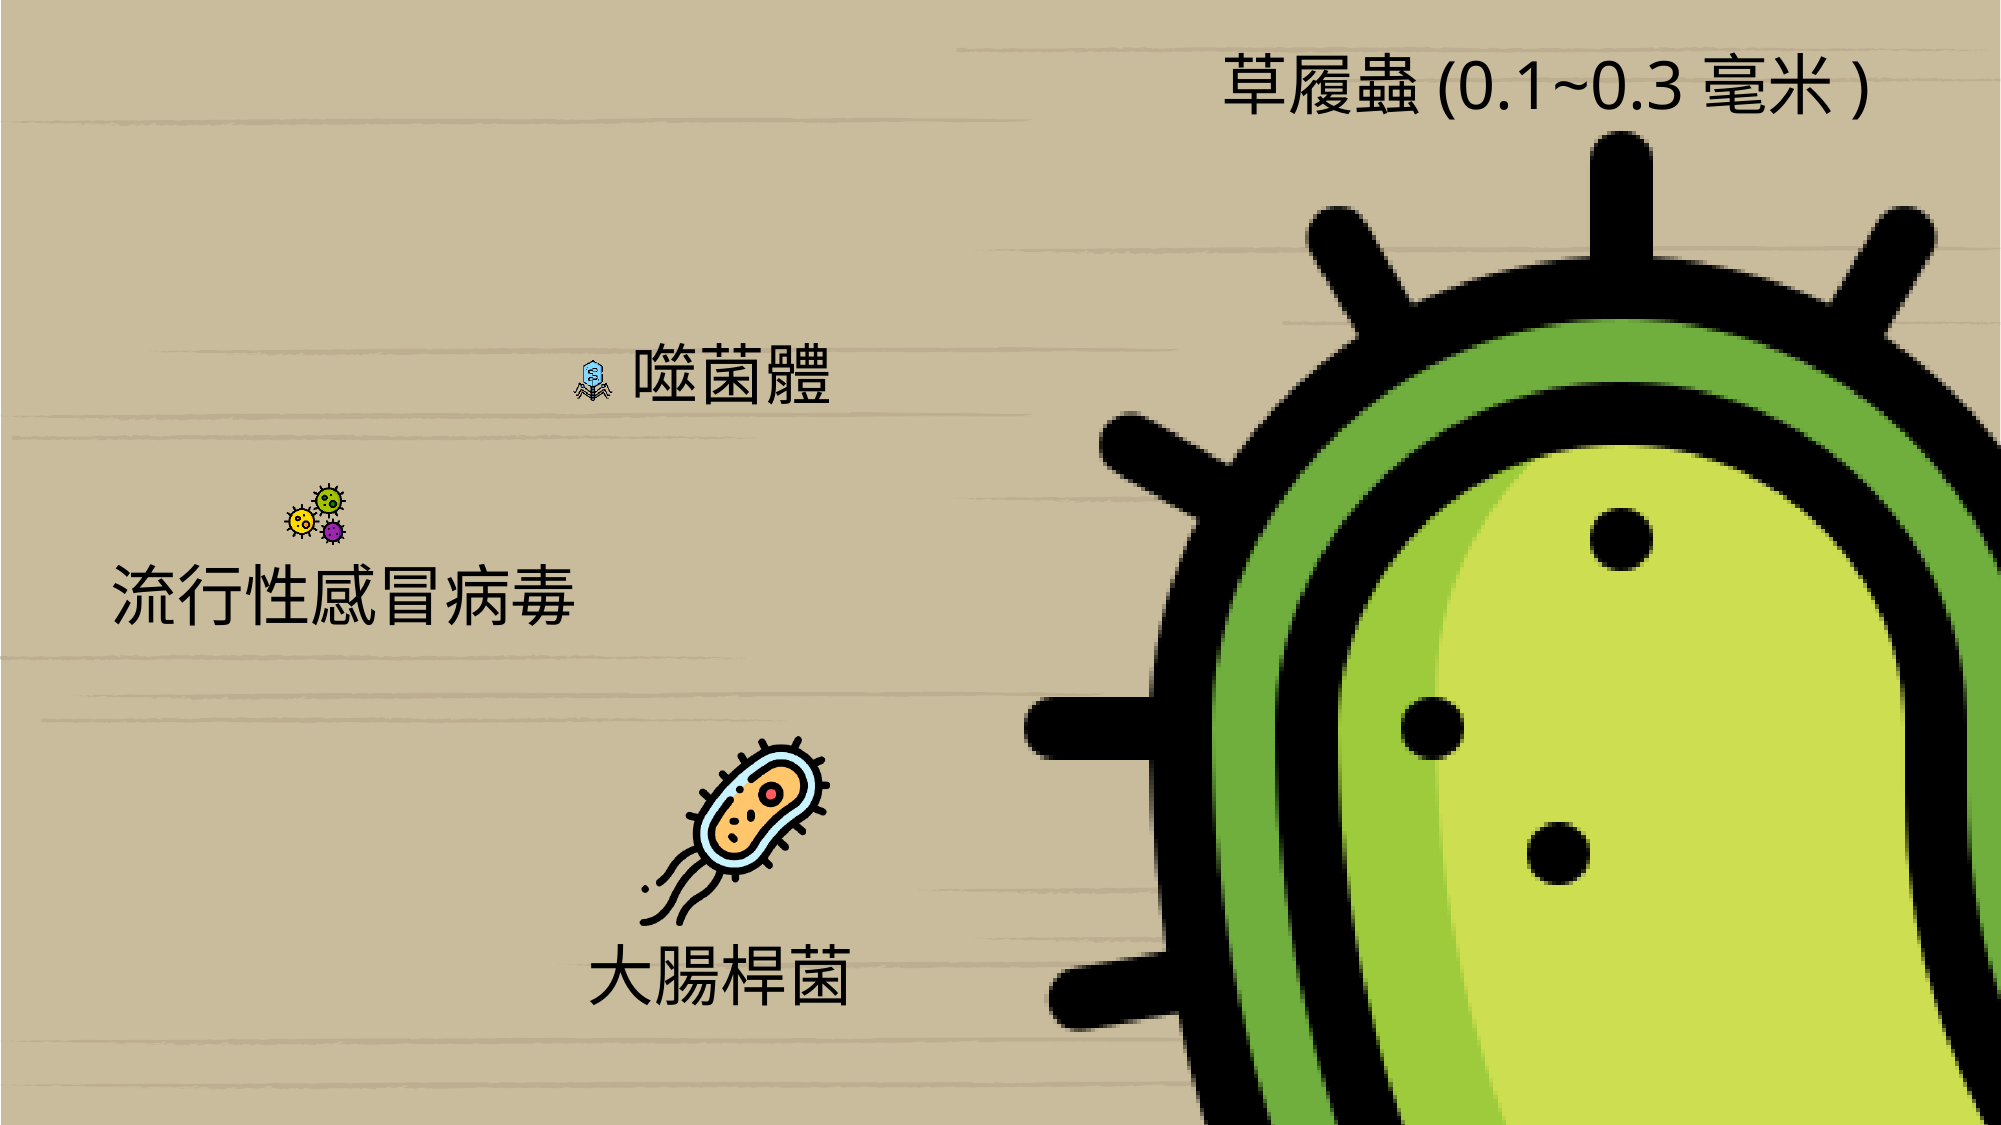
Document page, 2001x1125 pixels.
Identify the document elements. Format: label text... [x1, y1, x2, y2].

text_box 草履蟲(0.1~0.3毫米) [1206, 35, 1948, 132]
text_box 大腸桿菌 [572, 925, 926, 1022]
text_box 流行性感冒病毒 [95, 546, 654, 643]
picture [572, 360, 613, 401]
picture [284, 483, 346, 545]
picture [639, 736, 830, 925]
picture [1024, 131, 2000, 1125]
text_box 噬菌體 [616, 325, 896, 422]
